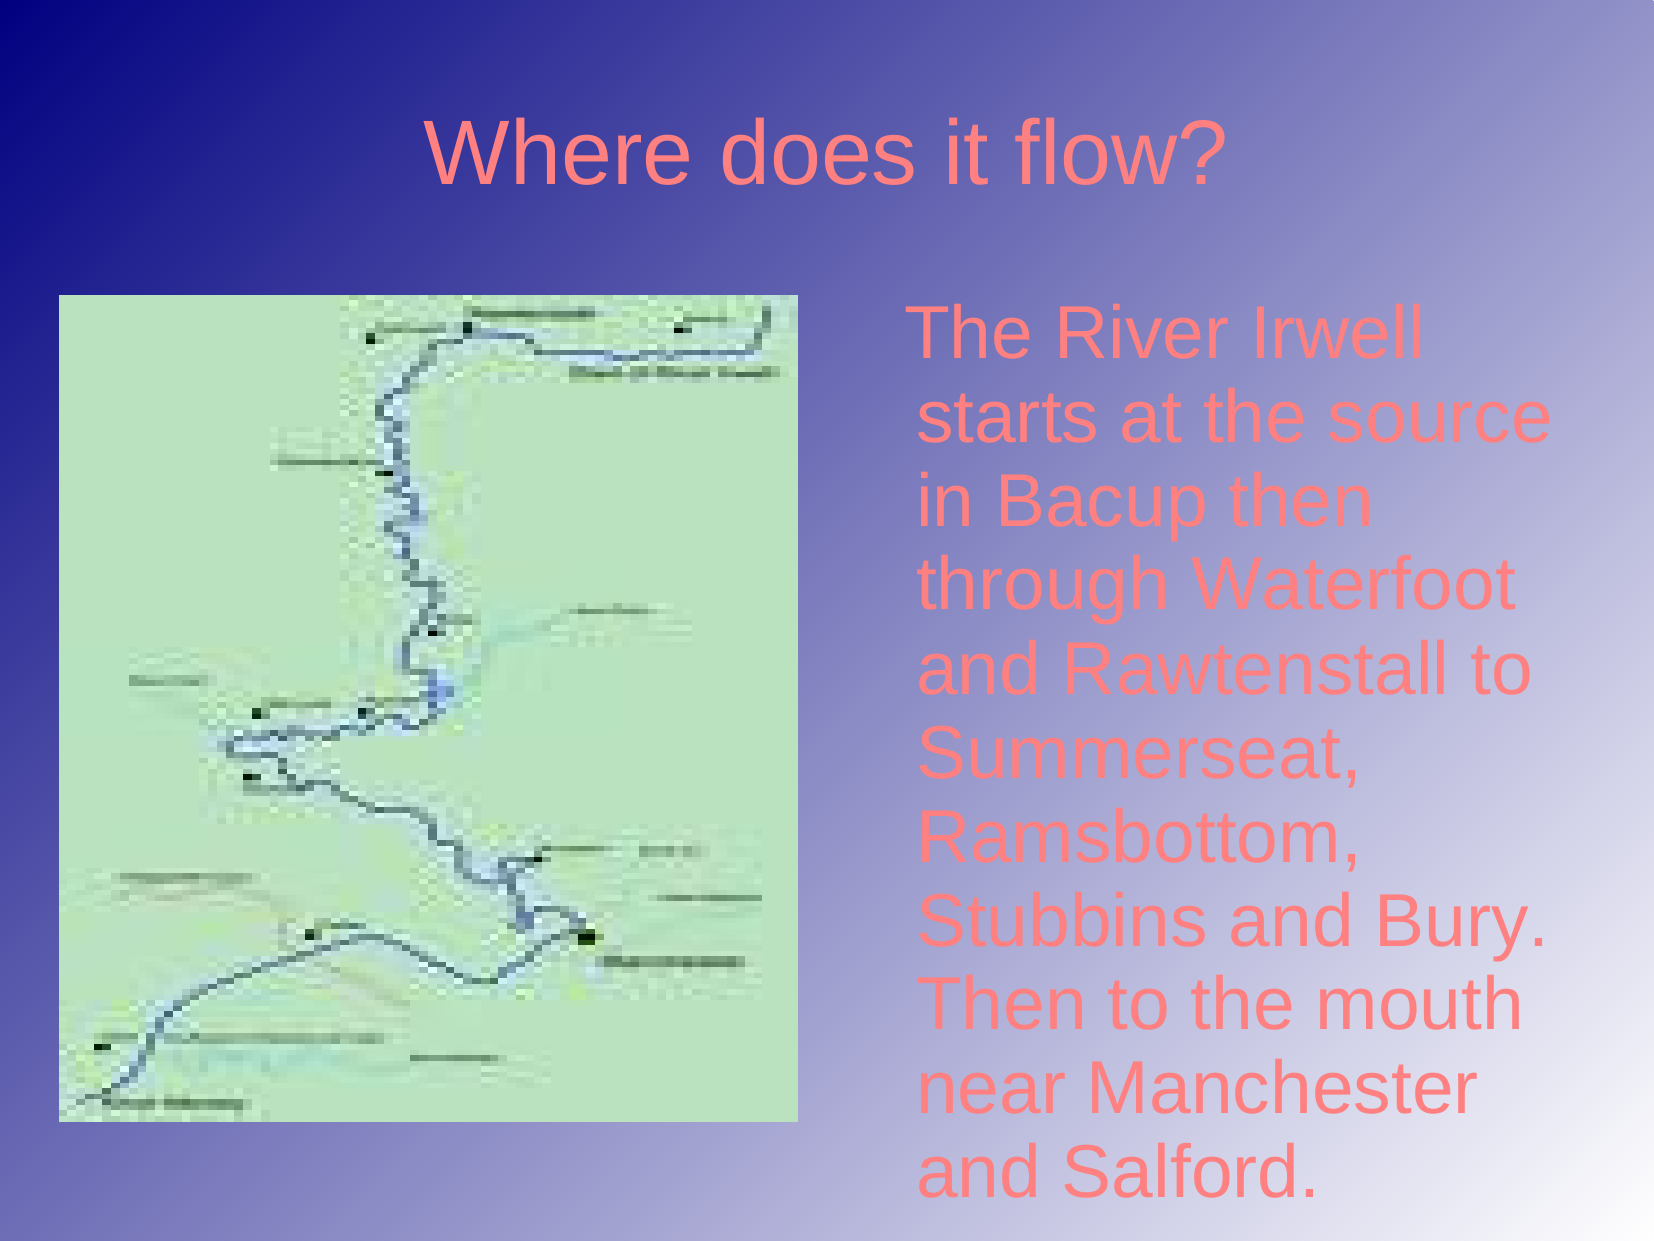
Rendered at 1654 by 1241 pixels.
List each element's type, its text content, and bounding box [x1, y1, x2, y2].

list The River Irwell starts at the source in Bacup then through Waterfoot and Rawtenstall to Summerseat, Ramsbottom, Stubbins and Bury. Then to the mouth near Manchester and Salford. [845, 290, 1572, 1214]
picture [59, 290, 809, 1123]
title Where does it flow? [82, 49, 1571, 257]
